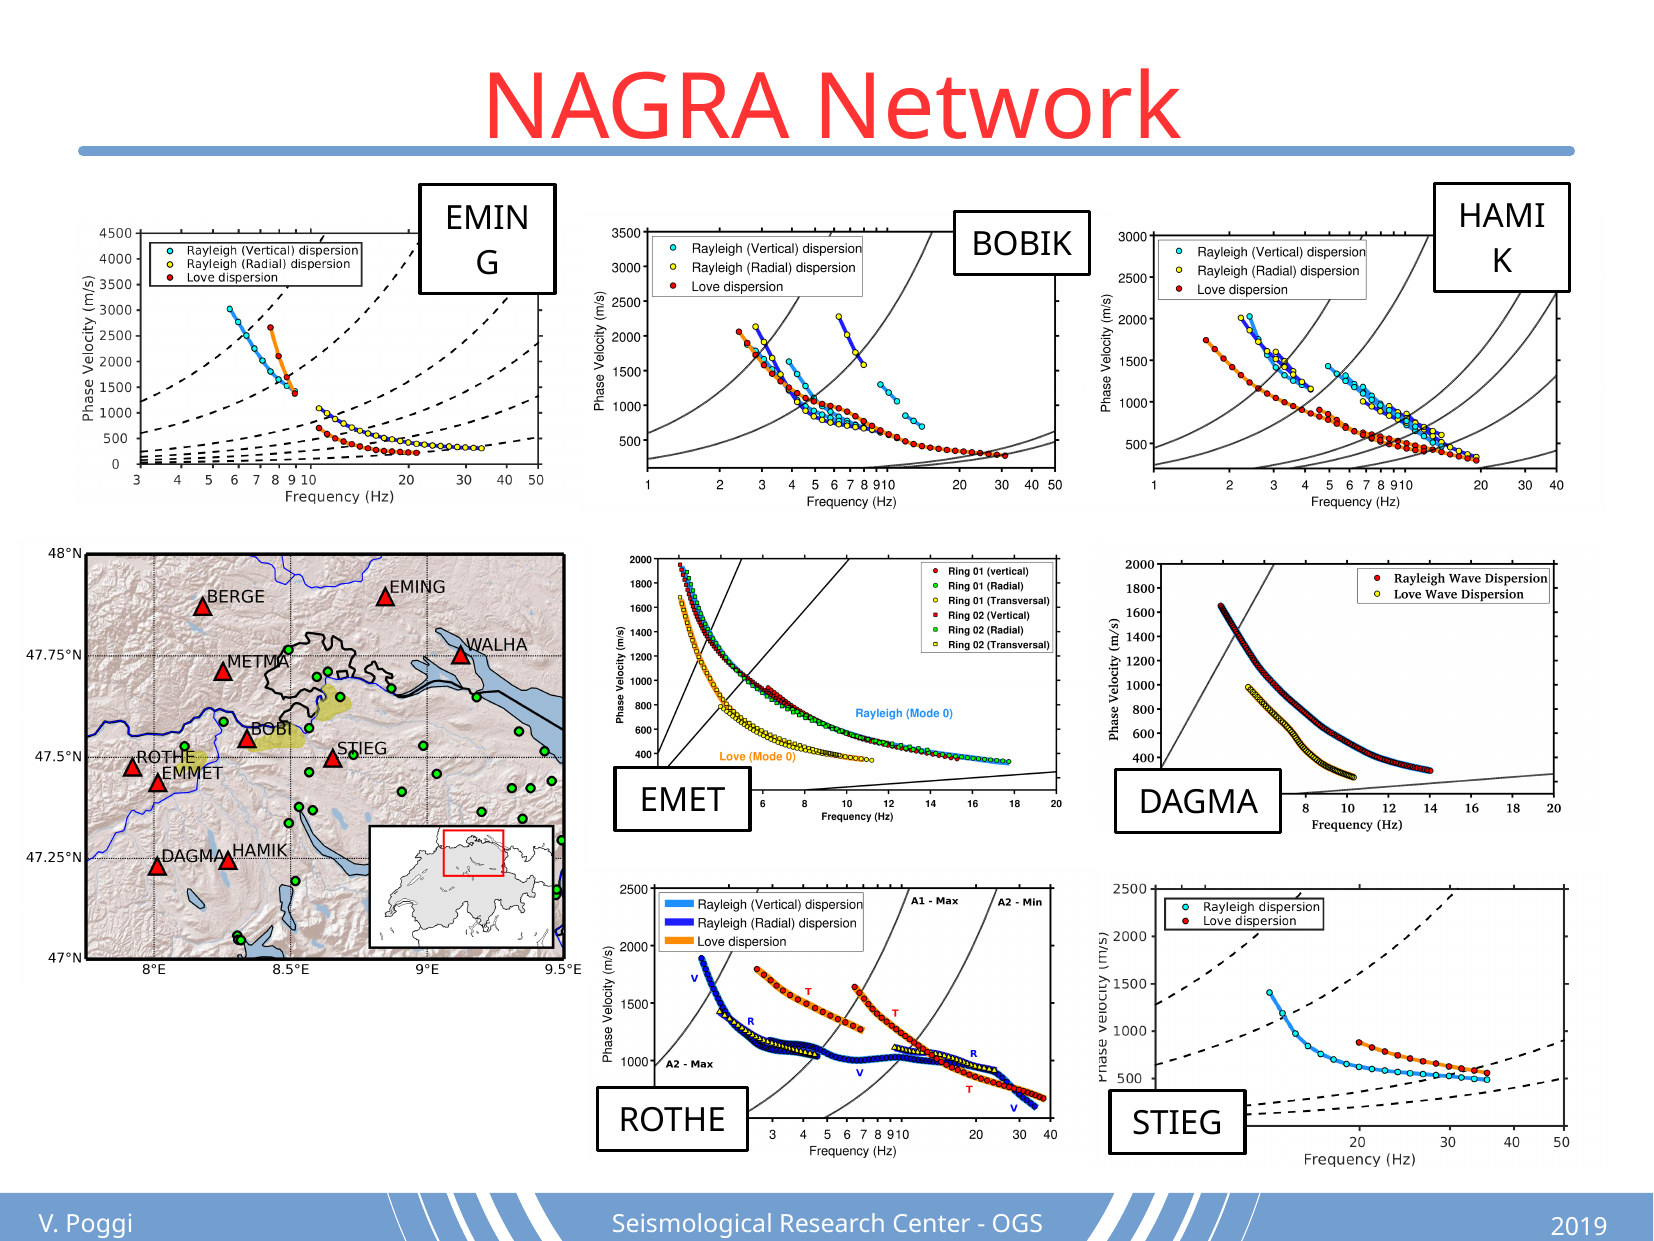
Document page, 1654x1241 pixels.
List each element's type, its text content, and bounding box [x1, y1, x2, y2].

text_box HAMIK [1434, 210, 1570, 265]
text_box BOBIK [954, 215, 1090, 271]
picture [74, 209, 1606, 511]
text_box STIEG [1110, 1095, 1246, 1150]
picture [18, 539, 1613, 1167]
text_box DAGMA [1115, 773, 1281, 829]
picture [591, 537, 1602, 832]
text_box EMING [420, 211, 556, 267]
text_box NAGRA Network [90, 33, 1576, 155]
text_box EMET [615, 771, 751, 826]
text_box ROTHE [597, 1091, 748, 1146]
